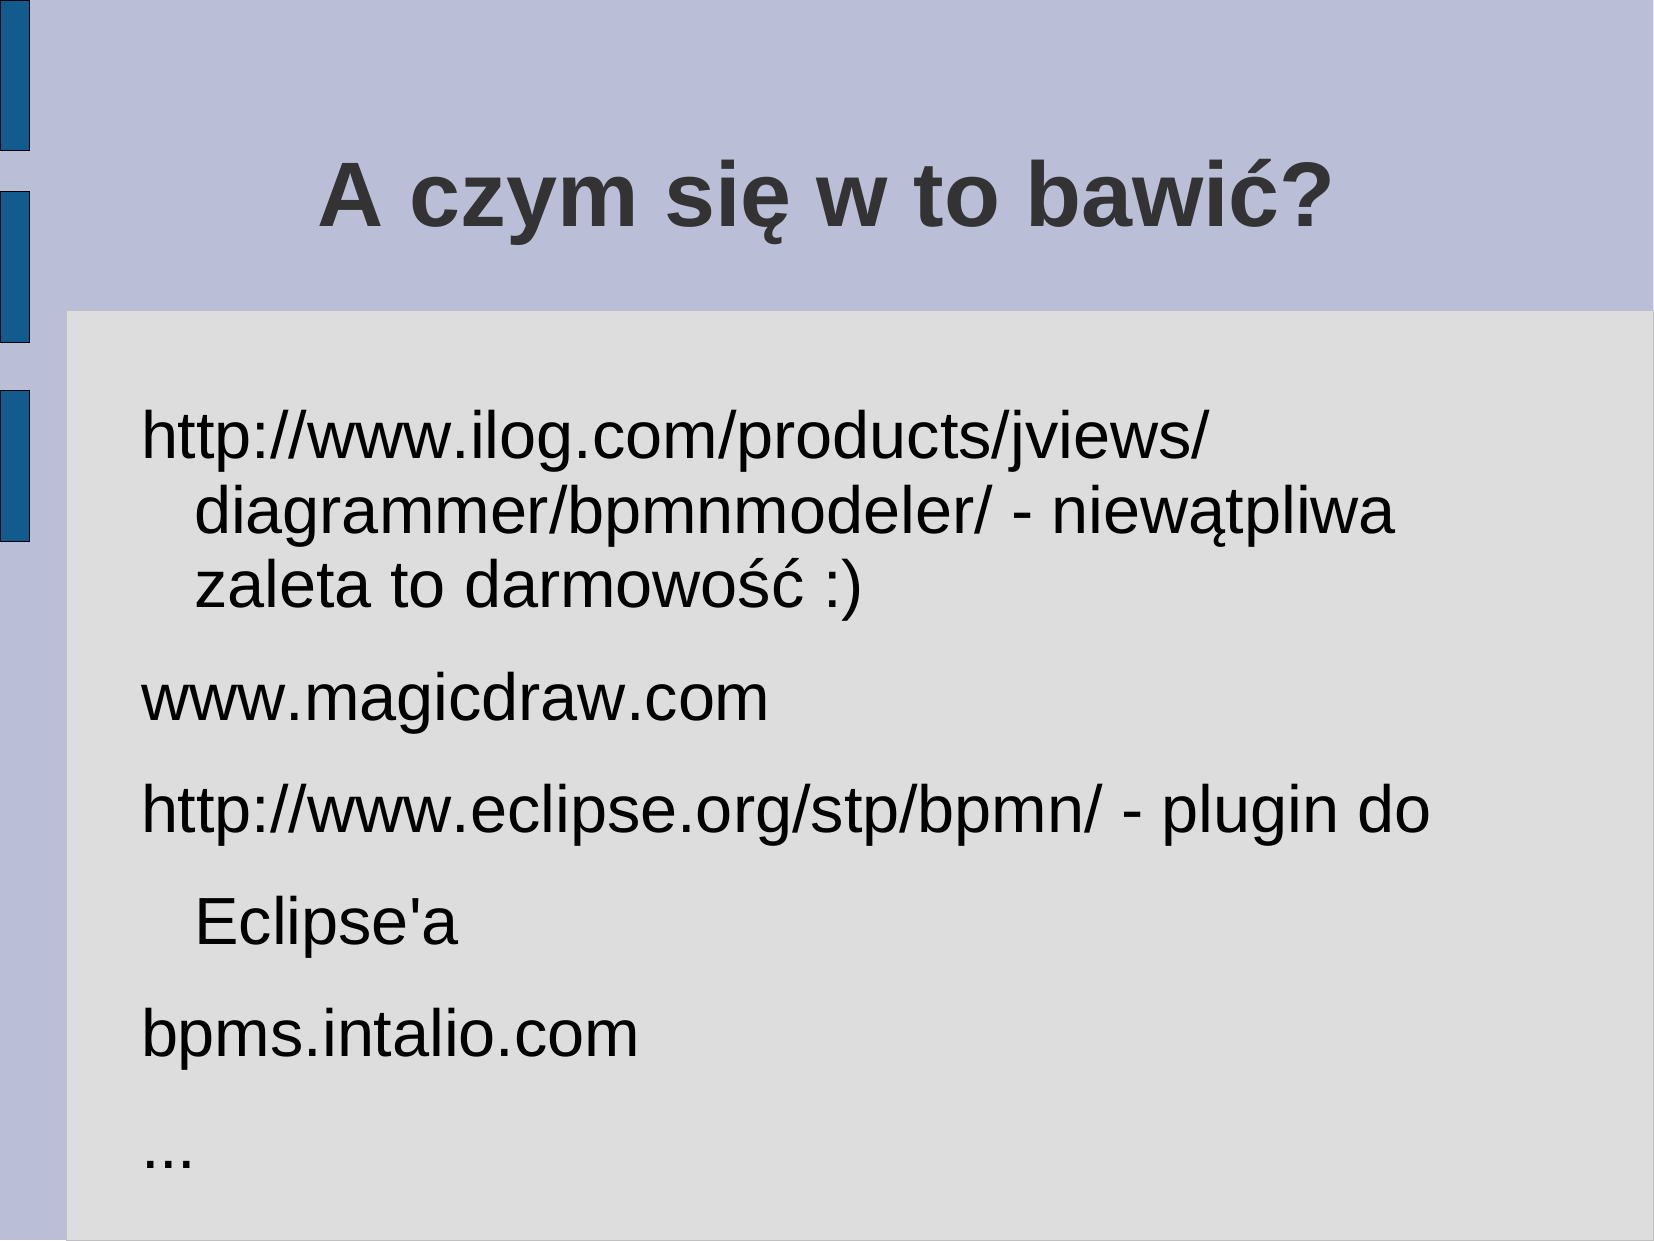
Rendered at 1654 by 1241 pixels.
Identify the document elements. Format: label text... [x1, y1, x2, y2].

list http://www.ilog.com/products/jviews/diagrammer/bpmnmodeler/ - niewątpliwa zaleta to darmowość :) www.magicdraw.com http://www.eclipse.org/stp/bpmn/ - plugin do Eclipse'a bpms.intalio.com ... [123, 397, 1536, 1183]
title A czym się w to bawić? [121, 91, 1534, 299]
